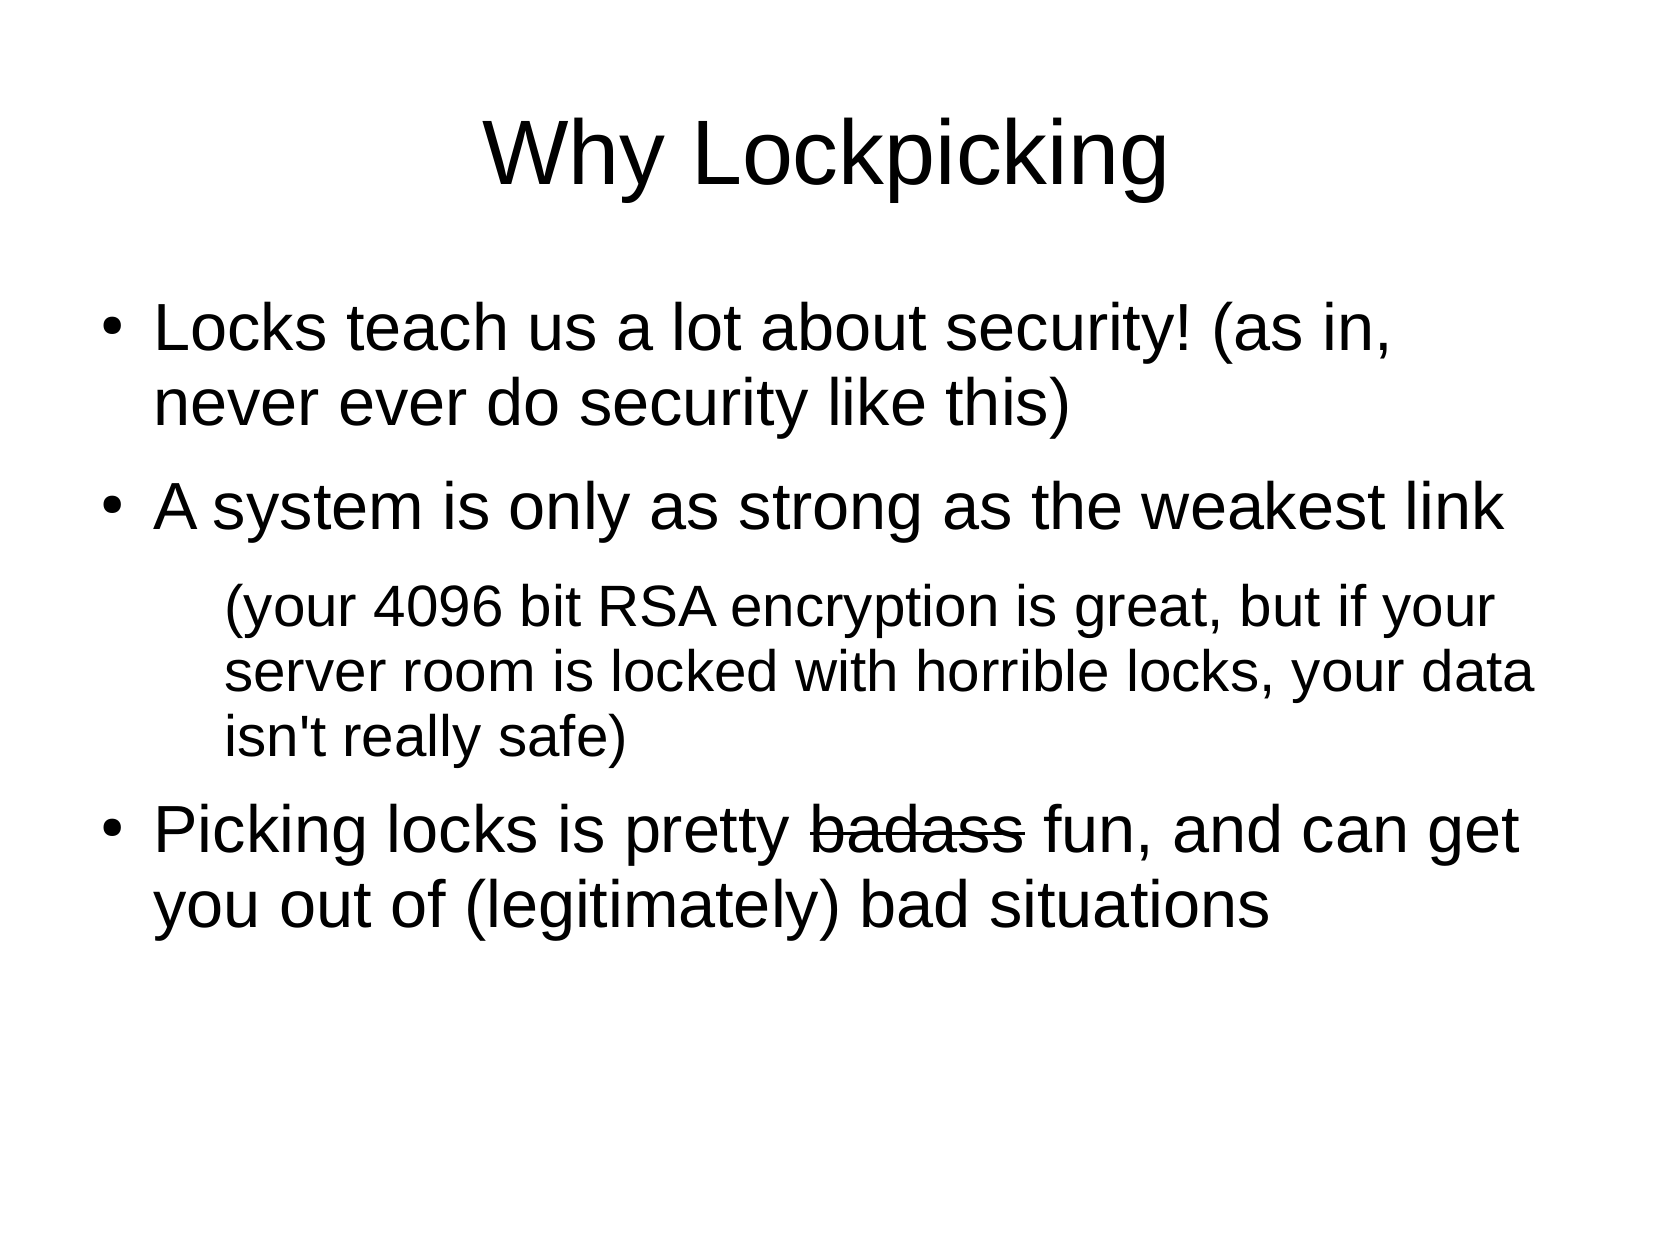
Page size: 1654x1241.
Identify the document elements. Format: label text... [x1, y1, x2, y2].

title Why Lockpicking [82, 56, 1571, 250]
list Locks teach us a lot about security! (as in, never ever do security like this) A system is only as strong as the weakest link (your 4096 bit RSA encryption is great, but if your server room is locked with horrible locks, your data isn't really safe) Picking locks is pretty badass fun, and can get you out of (legitimately) bad situations [82, 290, 1571, 1109]
